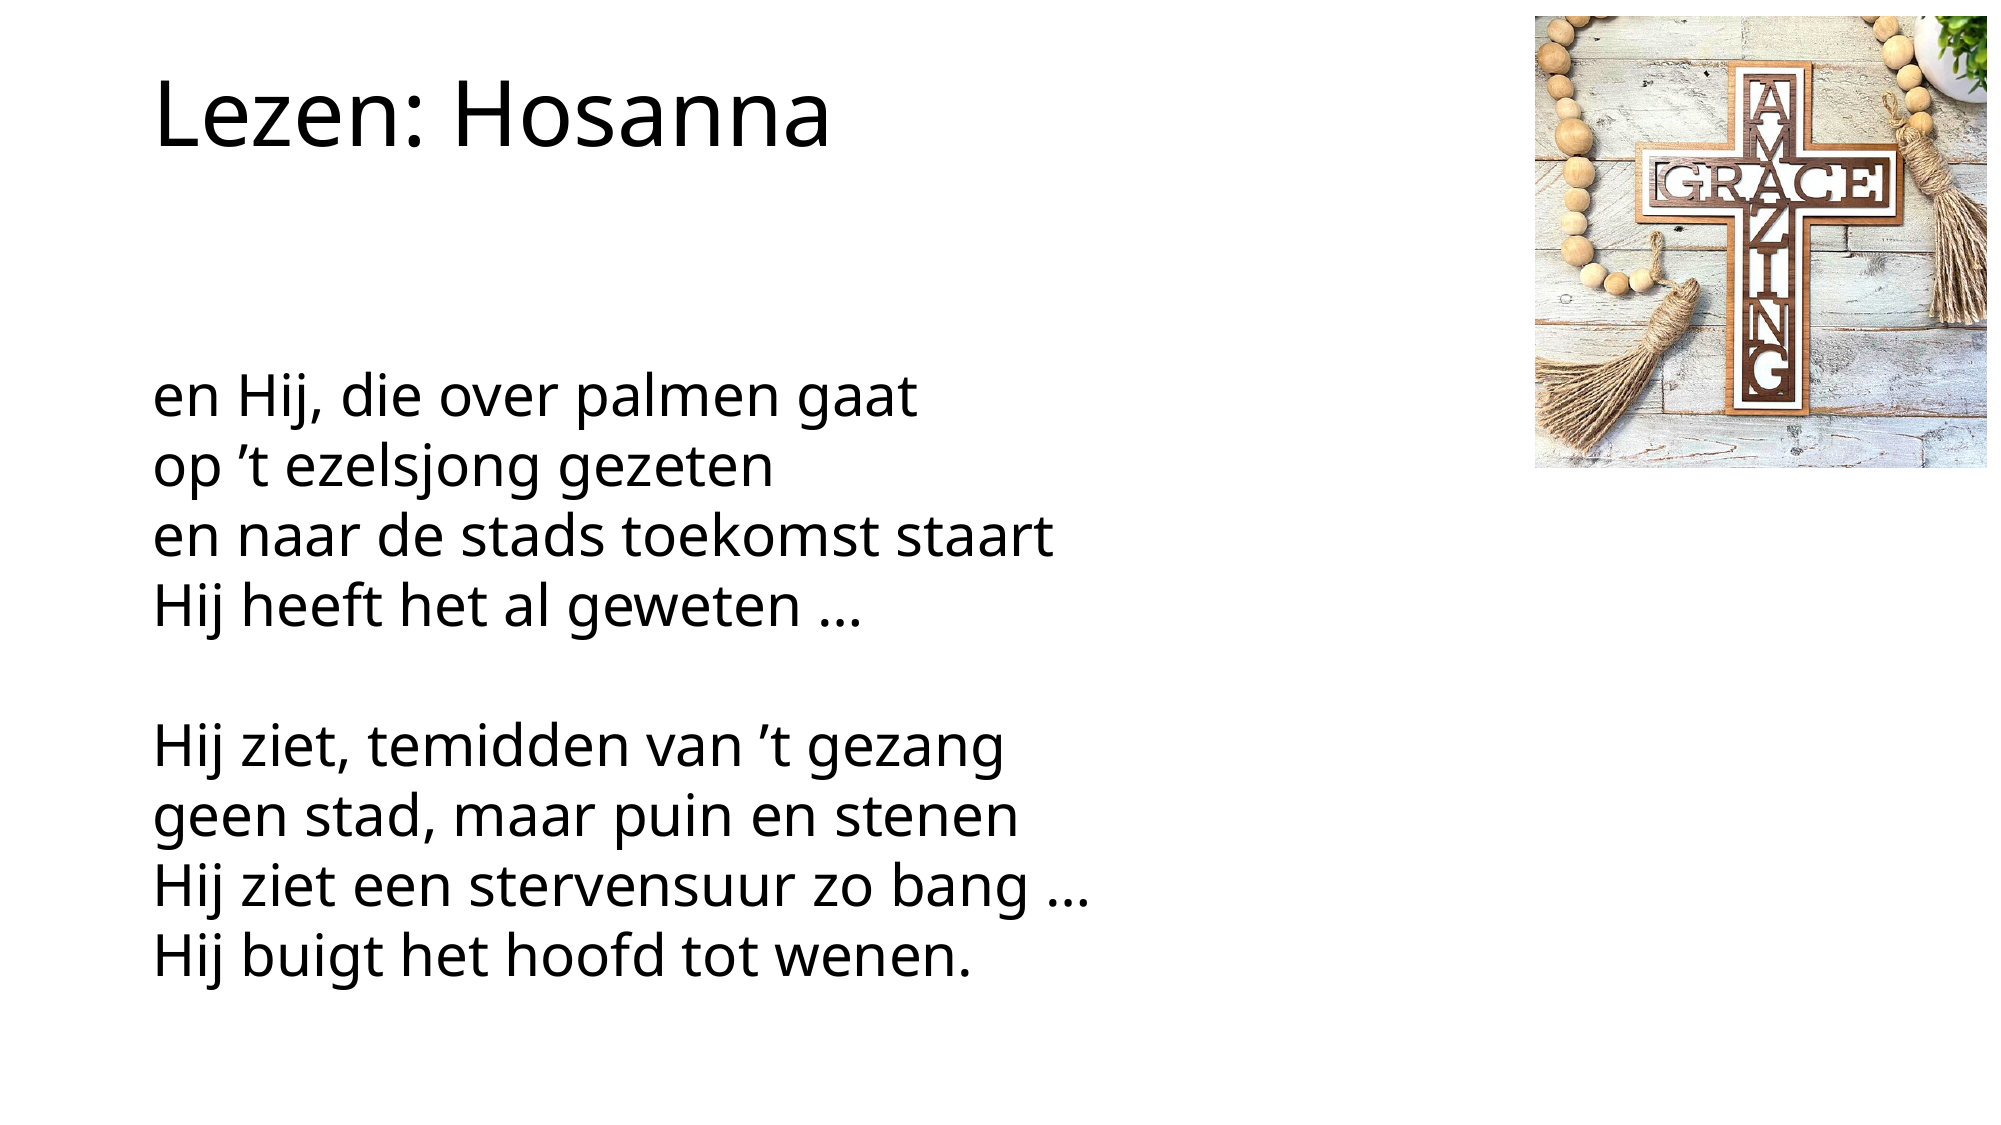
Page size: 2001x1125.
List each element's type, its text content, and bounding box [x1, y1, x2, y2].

text_box en Hij, die over palmen gaat op ’t ezelsjong gezeten en naar de stads toekomst staart Hij heeft het al geweten … Hij ziet, temidden van ’t gezang geen stad, maar puin en stenen Hij ziet een stervensuur zo bang … Hij buigt het hoofd tot wenen. [137, 350, 1501, 996]
picture [1535, 16, 1987, 468]
title Lezen: Hosanna [137, 59, 1535, 278]
